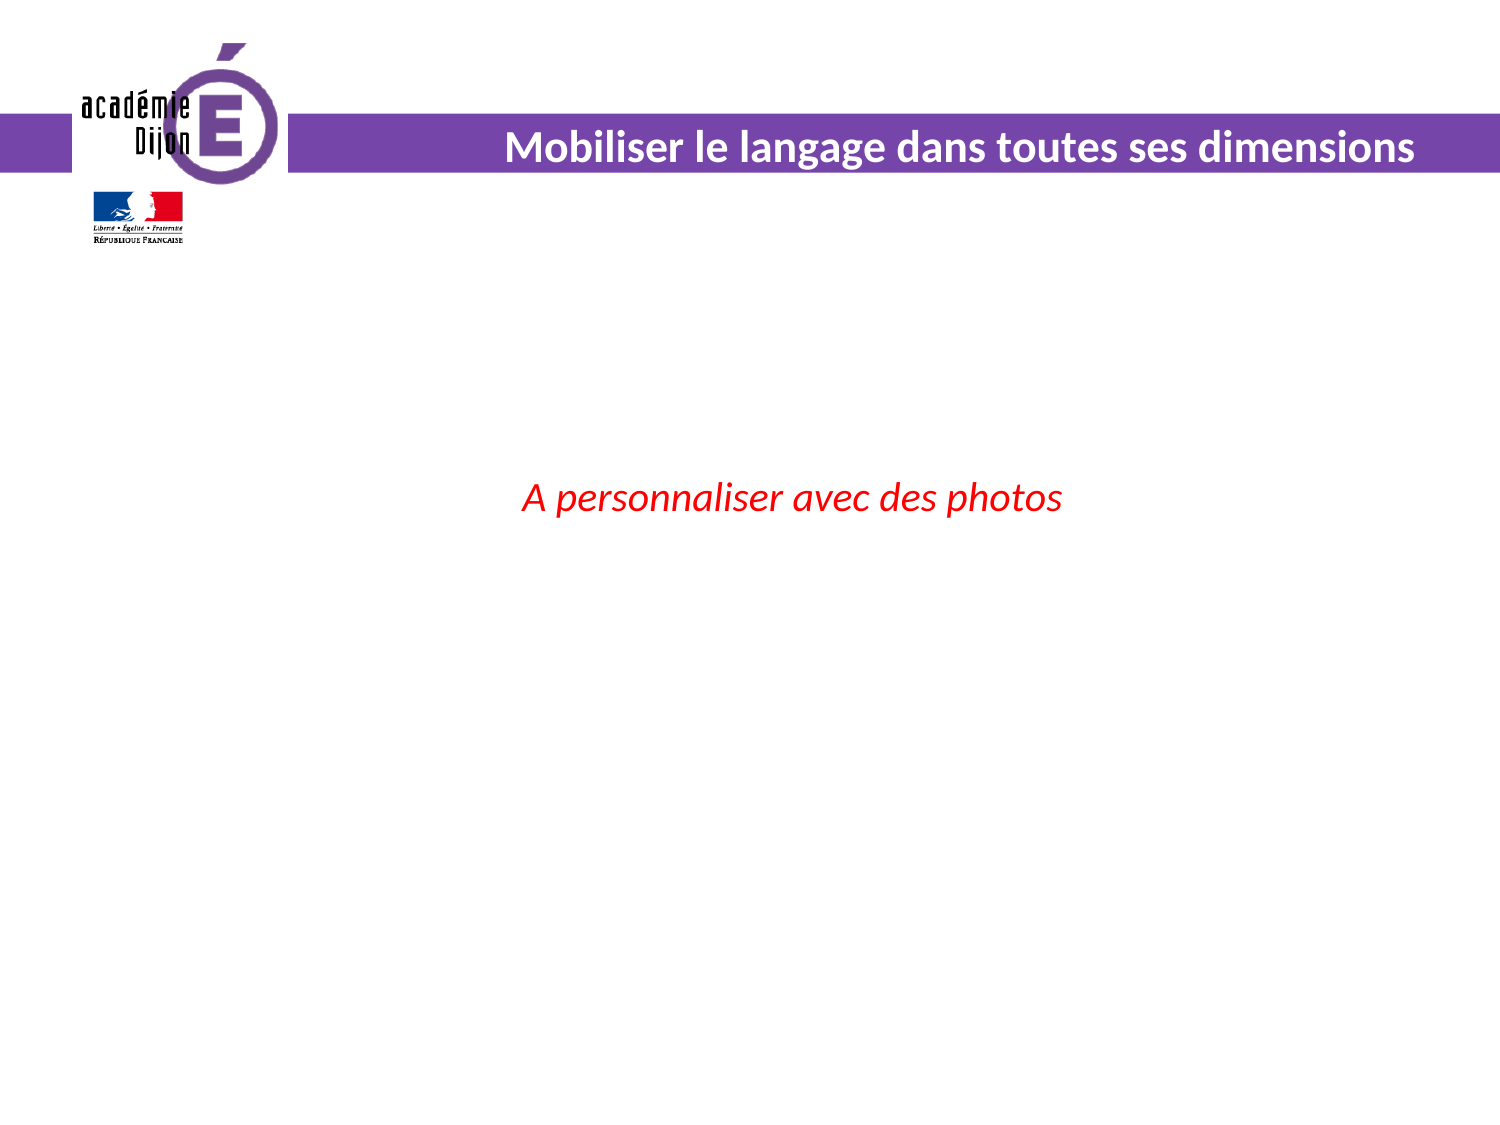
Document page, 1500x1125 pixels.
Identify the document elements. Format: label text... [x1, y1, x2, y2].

title [330, 75, 1500, 263]
list A personnaliser avec des photos [75, 262, 1426, 1005]
text_box Mobiliser le langage dans toutes ses dimensions [354, 105, 1474, 181]
picture [82, 43, 278, 243]
